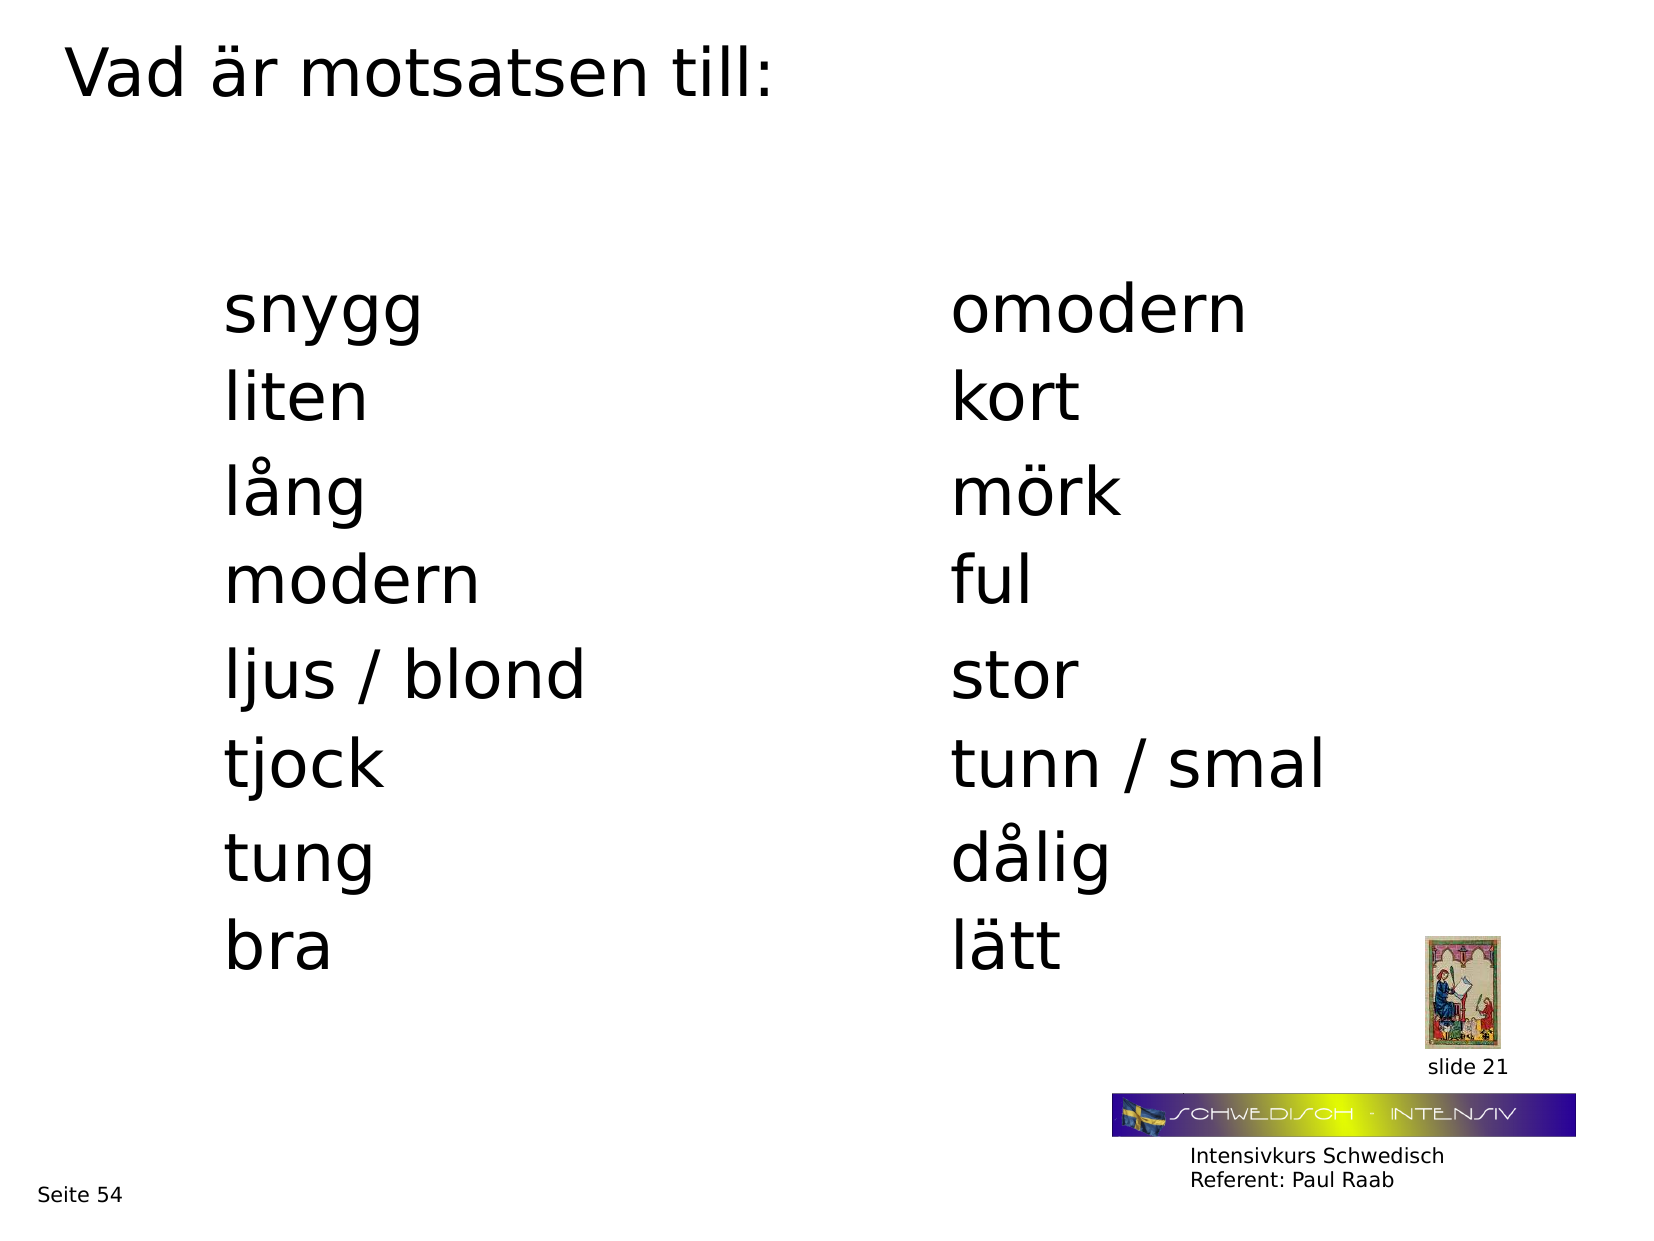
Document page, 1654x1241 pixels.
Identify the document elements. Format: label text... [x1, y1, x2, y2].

text_box slide 21 [1413, 1048, 1538, 1088]
text_box tung [209, 812, 413, 900]
text_box kort [935, 351, 1126, 445]
text_box lätt [935, 900, 1126, 994]
text_box snygg [209, 262, 460, 351]
text_box liten [209, 351, 460, 445]
text_box ljus / blond [209, 629, 638, 722]
text_box modern [209, 534, 526, 628]
text_box Vad är motsatsen till: [49, 26, 826, 120]
text_box mörk [935, 445, 1313, 539]
text_box dålig [935, 812, 1163, 905]
picture [1425, 936, 1501, 1048]
text_box omodern [935, 262, 1313, 356]
text_box bra [209, 900, 460, 994]
text_box lång [209, 445, 460, 534]
text_box ful [935, 534, 1088, 628]
picture [1112, 1093, 1576, 1137]
text_box tunn / smal [935, 717, 1388, 811]
text_box tjock [209, 717, 460, 811]
text_box stor [935, 629, 1126, 717]
